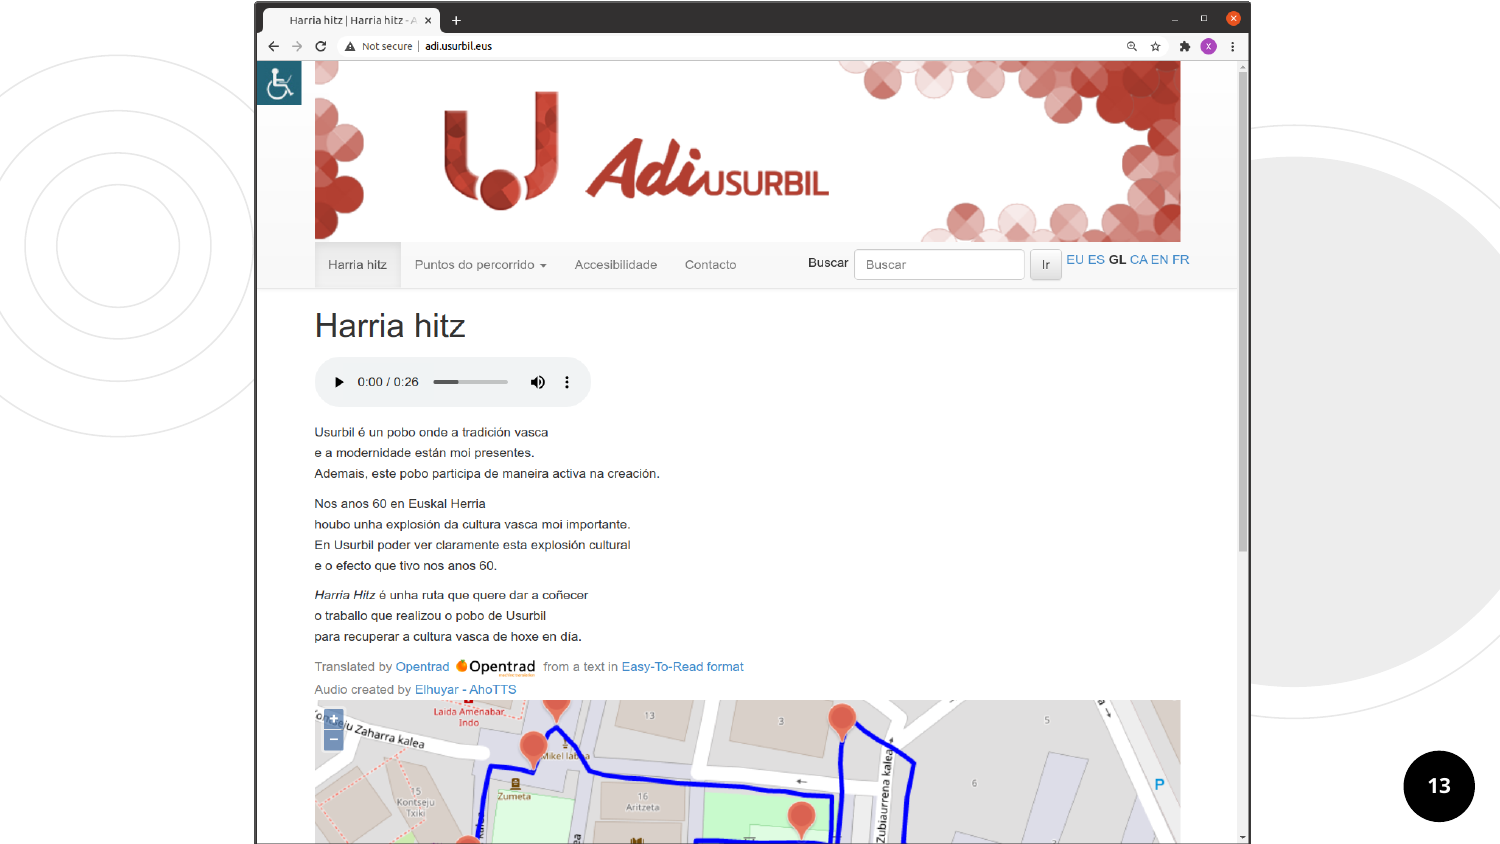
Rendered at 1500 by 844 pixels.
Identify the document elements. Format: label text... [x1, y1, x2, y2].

picture [254, 1, 1251, 844]
text_box <zenbakia> [1403, 750, 1476, 823]
